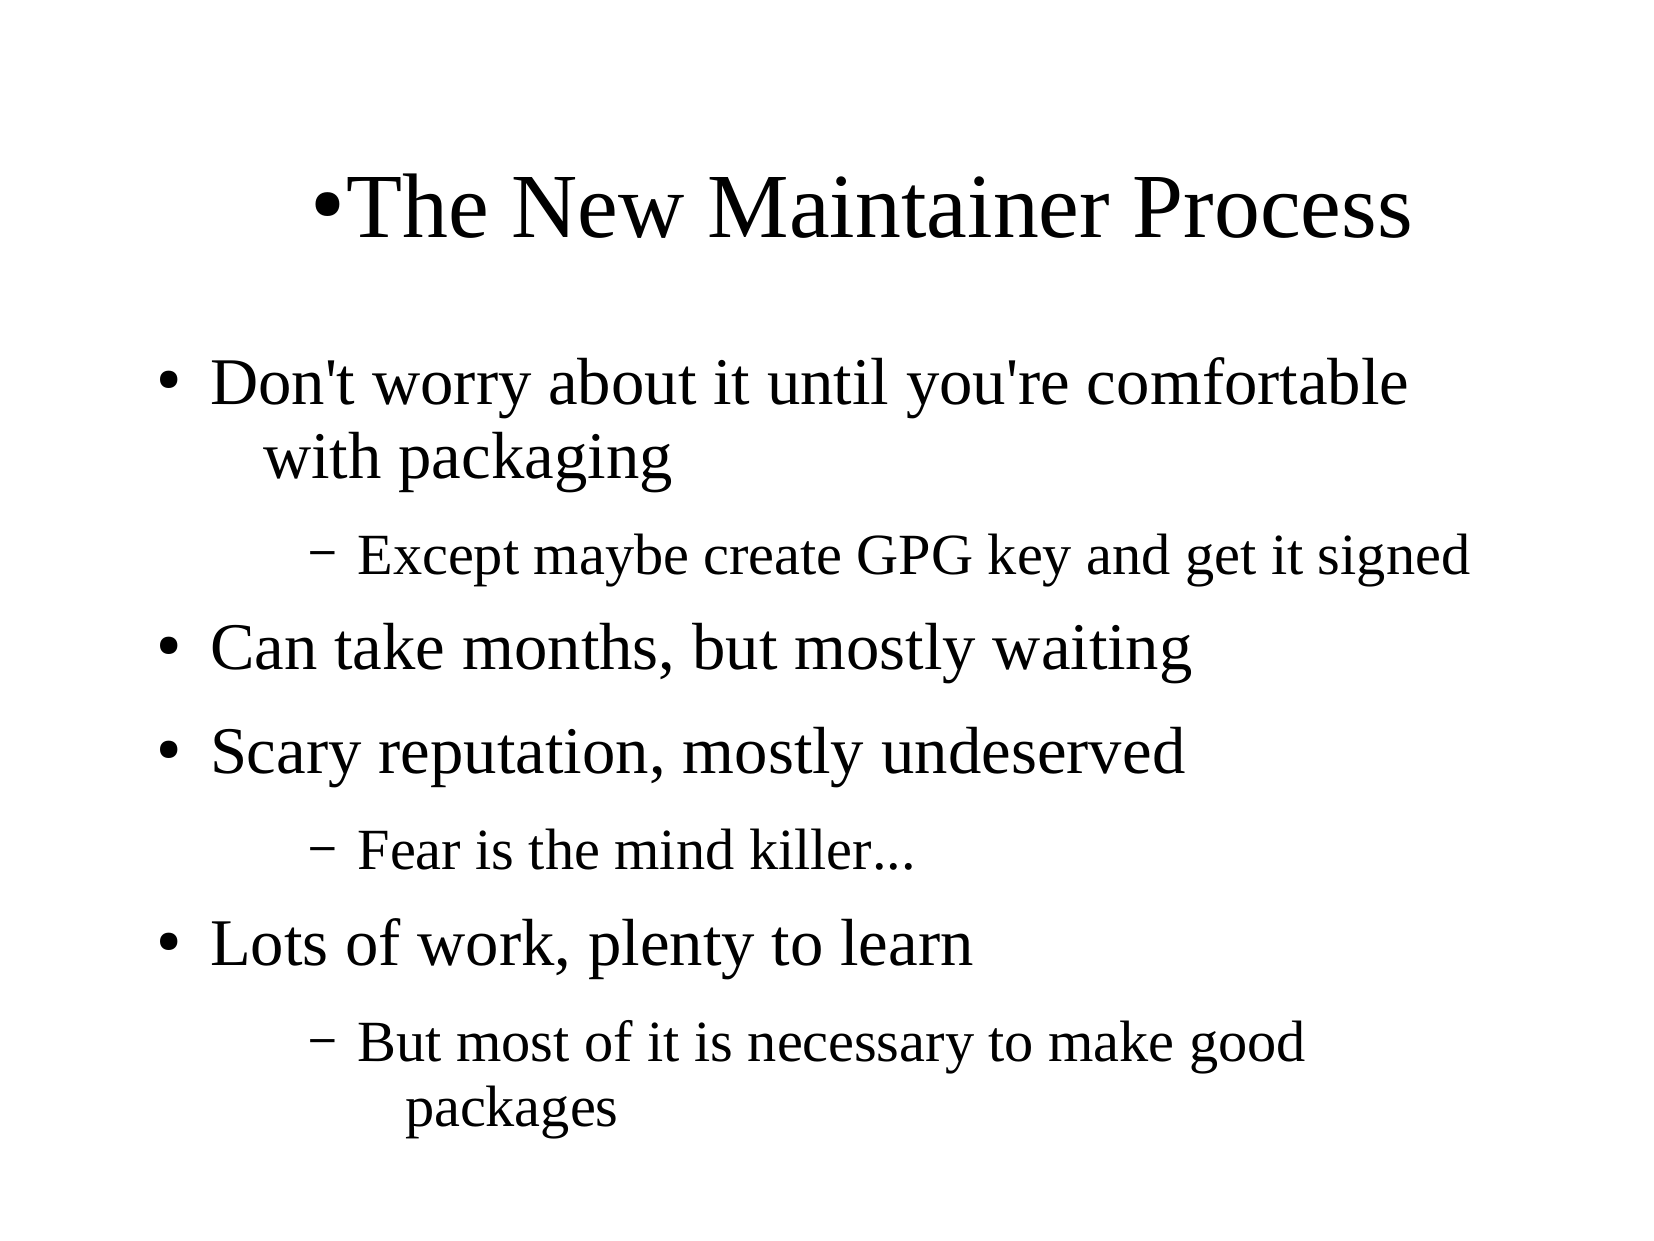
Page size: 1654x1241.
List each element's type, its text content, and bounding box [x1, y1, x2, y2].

list Don't worry about it until you're comfortable with packaging Except maybe create GPG key and get it signed Can take months, but mostly waiting Scary reputation, mostly undeserved Fear is the mind killer... Lots of work, plenty to learn But most of it is necessary to make good packages [121, 344, 1534, 1127]
title The New Maintainer Process [121, 102, 1534, 311]
